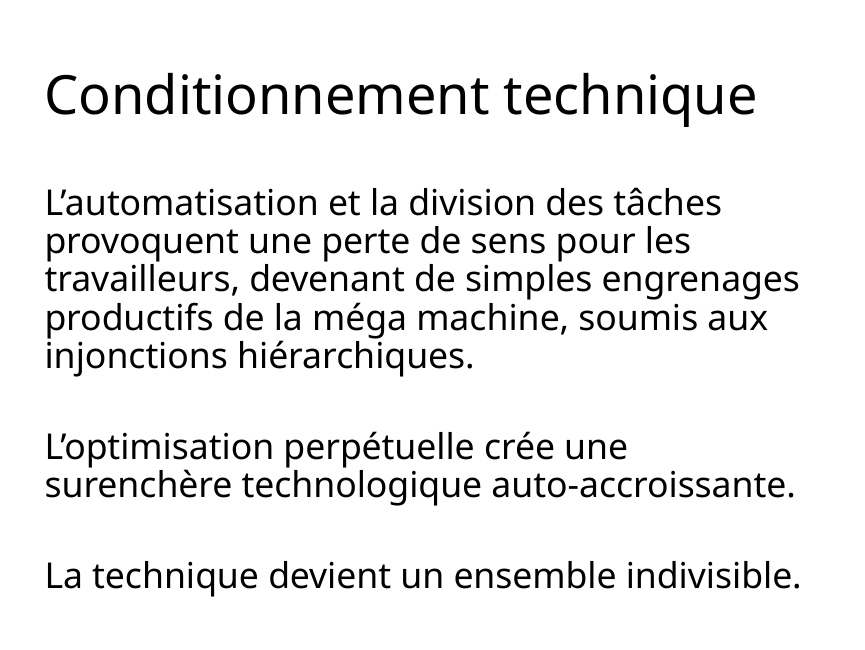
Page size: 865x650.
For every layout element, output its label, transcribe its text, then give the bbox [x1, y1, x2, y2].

title Conditionnement technique [29, 34, 827, 161]
subtitle L’automatisation et la division des tâches provoquent une perte de sens pour les travailleurs, devenant de simples engrenages productifs de la méga machine, soumis aux injonctions hiérarchiques. L’optimisation perpétuelle crée une surenchère technologique auto-accroissante. La technique devient un ensemble indivisible. [29, 177, 827, 621]
